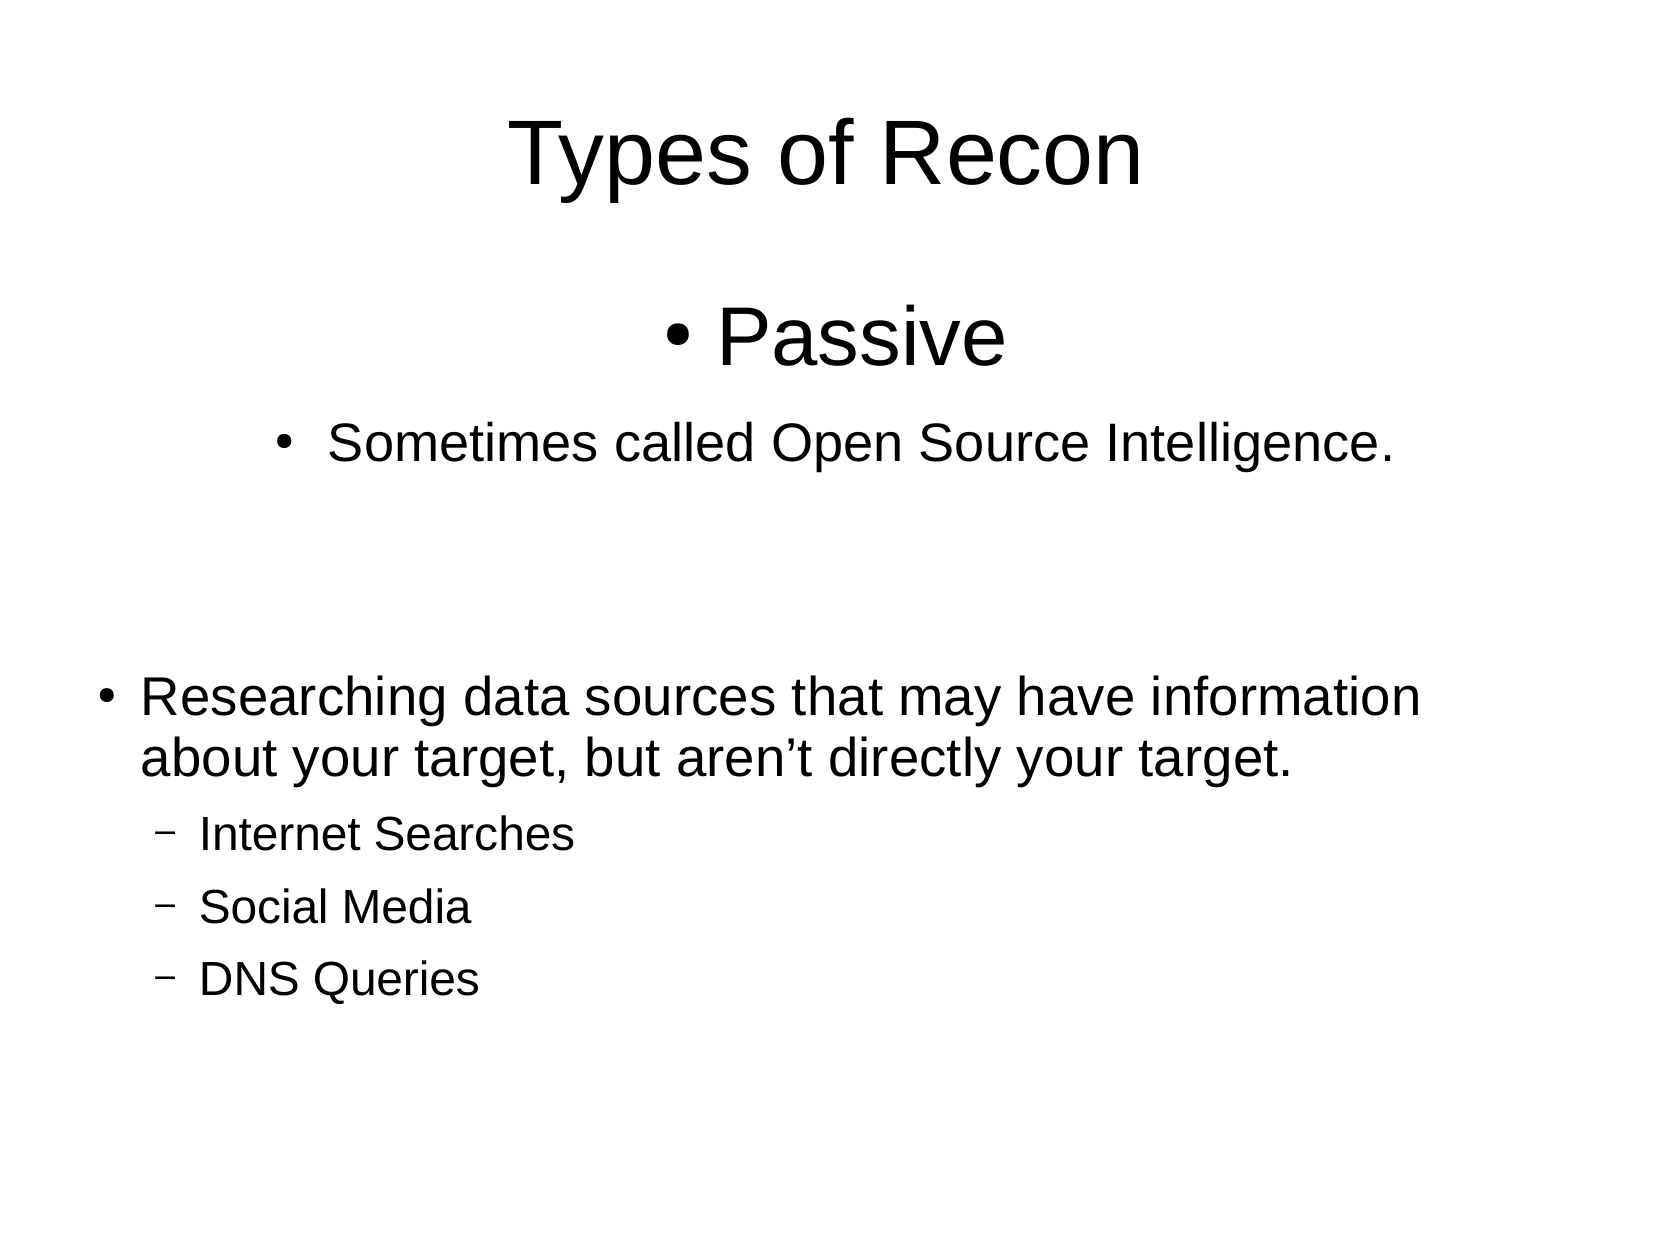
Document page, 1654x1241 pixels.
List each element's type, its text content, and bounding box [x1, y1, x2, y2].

title Types of Recon [82, 49, 1571, 257]
list Passive Sometimes called Open Source Intelligence. [82, 290, 1571, 634]
list Researching data sources that may have information about your target, but aren’t directly your target. Internet Searches Social Media DNS Queries [82, 665, 1571, 1009]
